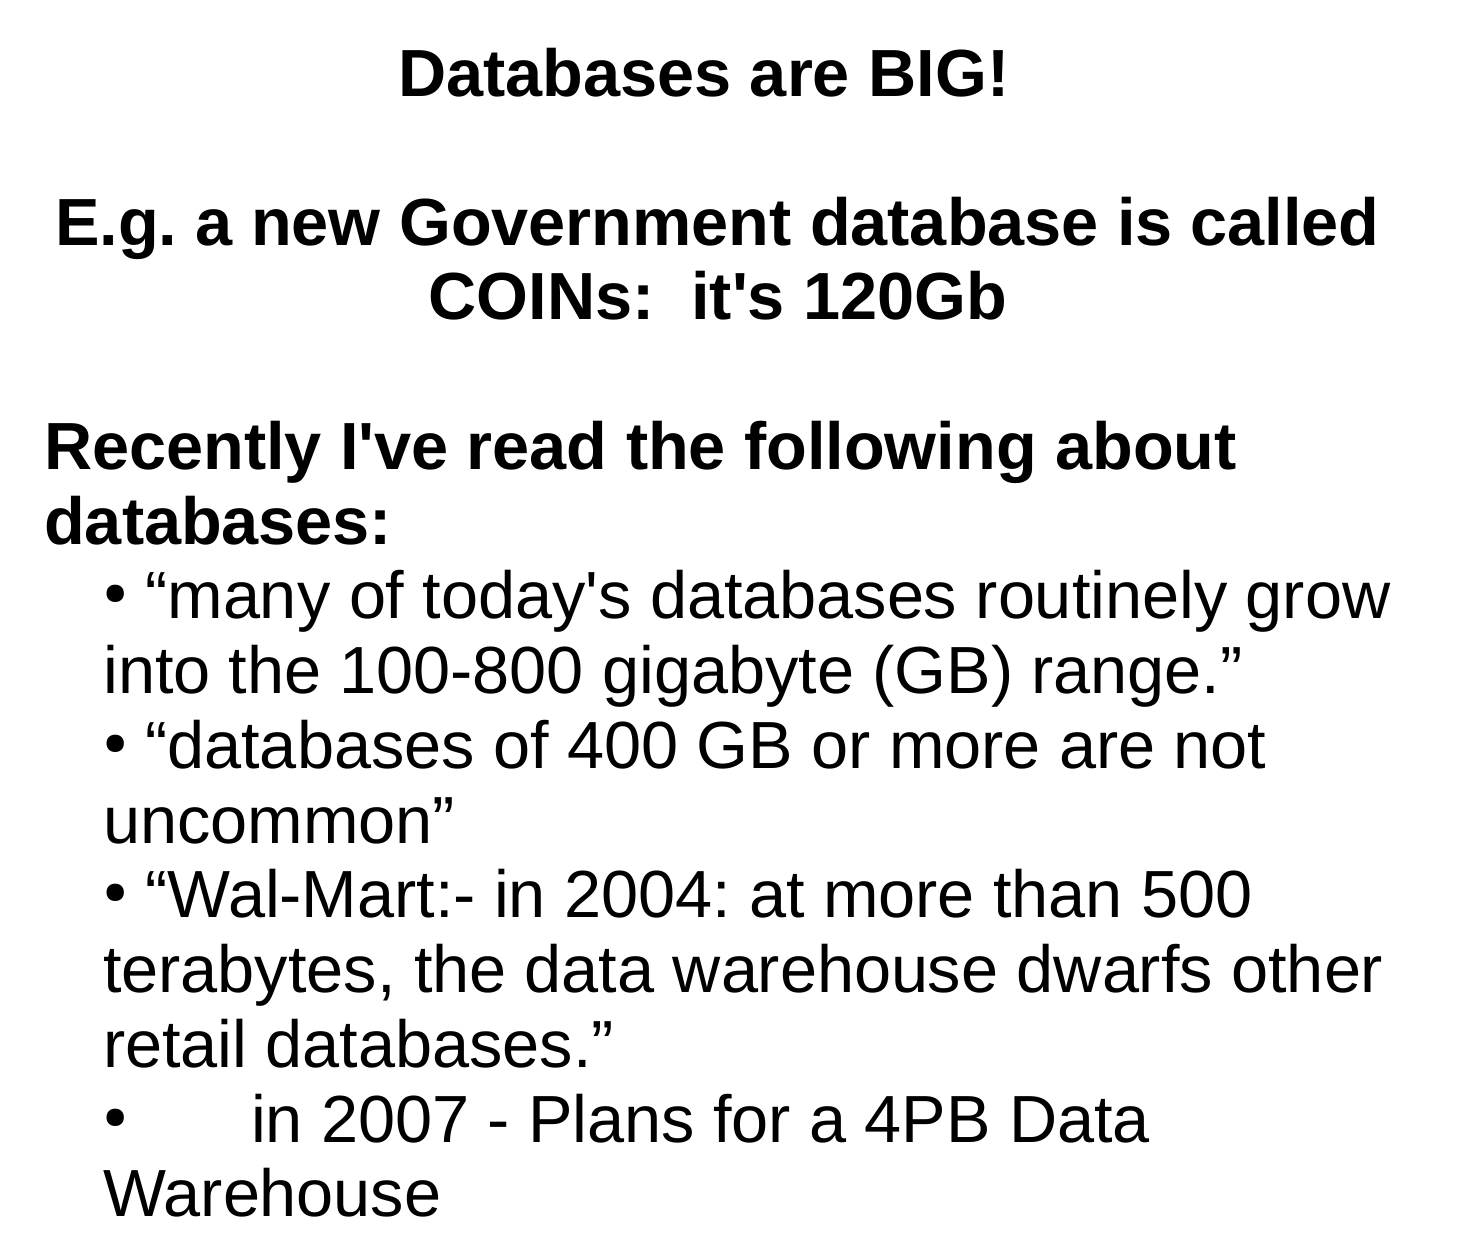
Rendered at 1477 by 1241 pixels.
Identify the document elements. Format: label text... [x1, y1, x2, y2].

text_box Databases are BIG! [383, 28, 1063, 119]
text_box E.g. a new Government database is called COINs: it's 120Gb Recently I've read the following about databases: “many of today's databases routinely grow into the 100-800 gigabyte (GB) range.” “databases of 400 GB or more are not uncommon” “Wal-Mart:- in 2004: at more than 500 terabytes, the data warehouse dwarfs other retail databases.” in 2007 - Plans for a 4PB Data Warehouse [29, 177, 1447, 1241]
